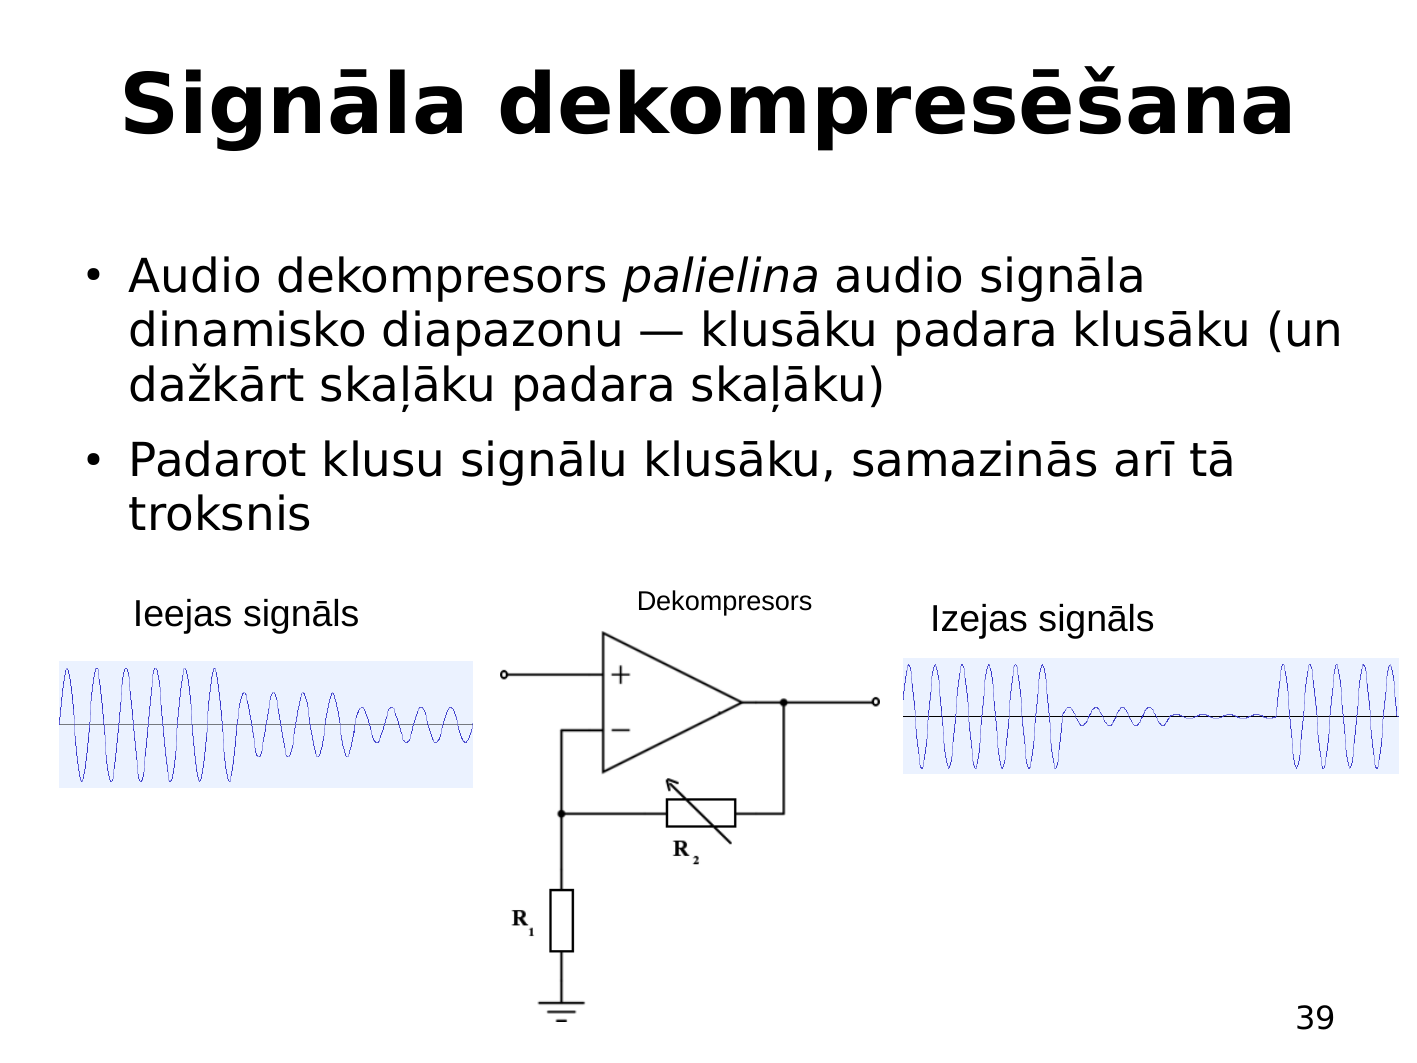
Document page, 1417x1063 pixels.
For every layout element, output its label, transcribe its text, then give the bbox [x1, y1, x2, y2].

text_box Dekompresors [622, 578, 828, 624]
picture [500, 630, 880, 1022]
picture [903, 658, 1399, 774]
title Signāla dekompresēšana [70, 42, 1346, 168]
picture [59, 661, 473, 788]
text_box Izejas signāls [915, 590, 1170, 648]
list Audio dekompresors palielina audio signāla dinamisko diapazonu — klusāku padara klusāku (un dažkārt skaļāku padara skaļāku) Padarot klusu signālu klusāku, samazinās arī tā troksnis [70, 248, 1346, 543]
text_box Ieejas signāls [118, 584, 375, 642]
